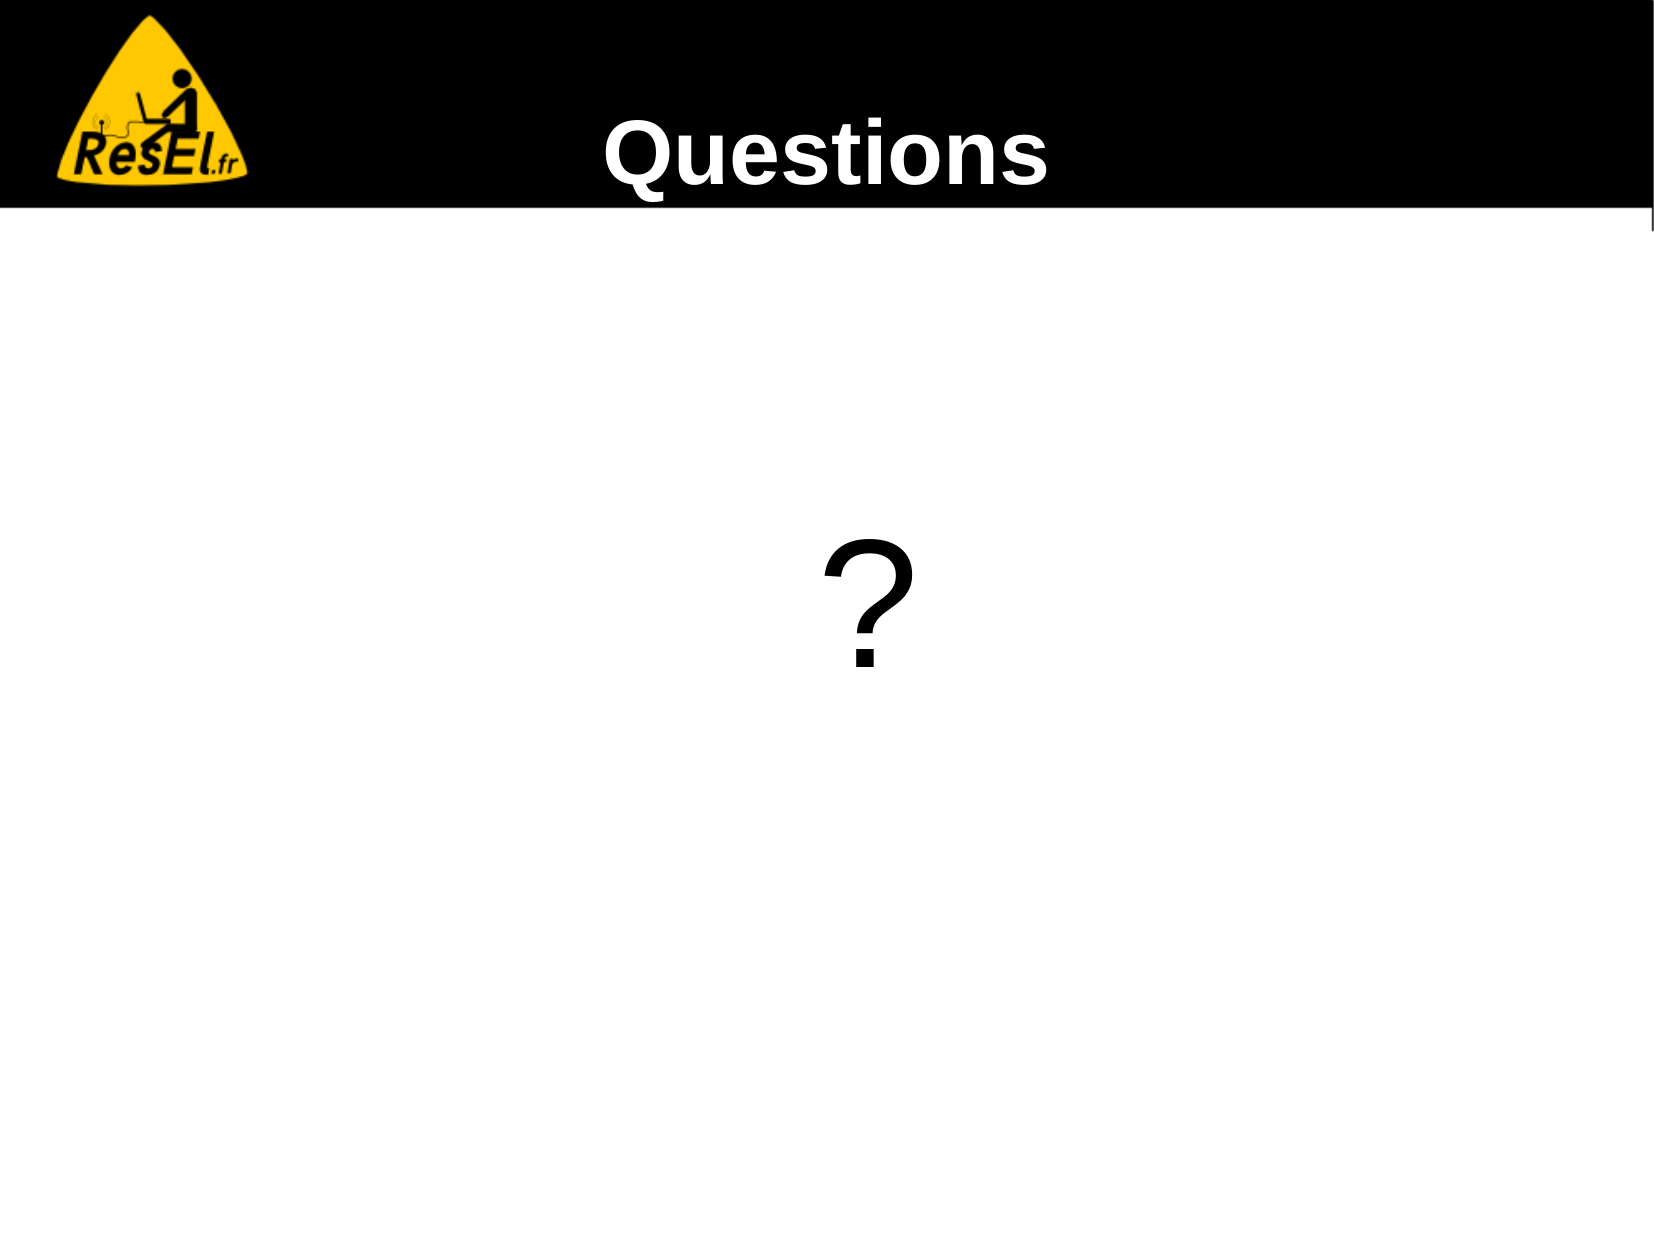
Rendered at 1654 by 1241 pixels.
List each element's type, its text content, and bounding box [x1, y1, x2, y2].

picture [0, 0, 1654, 1241]
title Questions [82, 49, 1571, 257]
list ? [82, 501, 1571, 1109]
